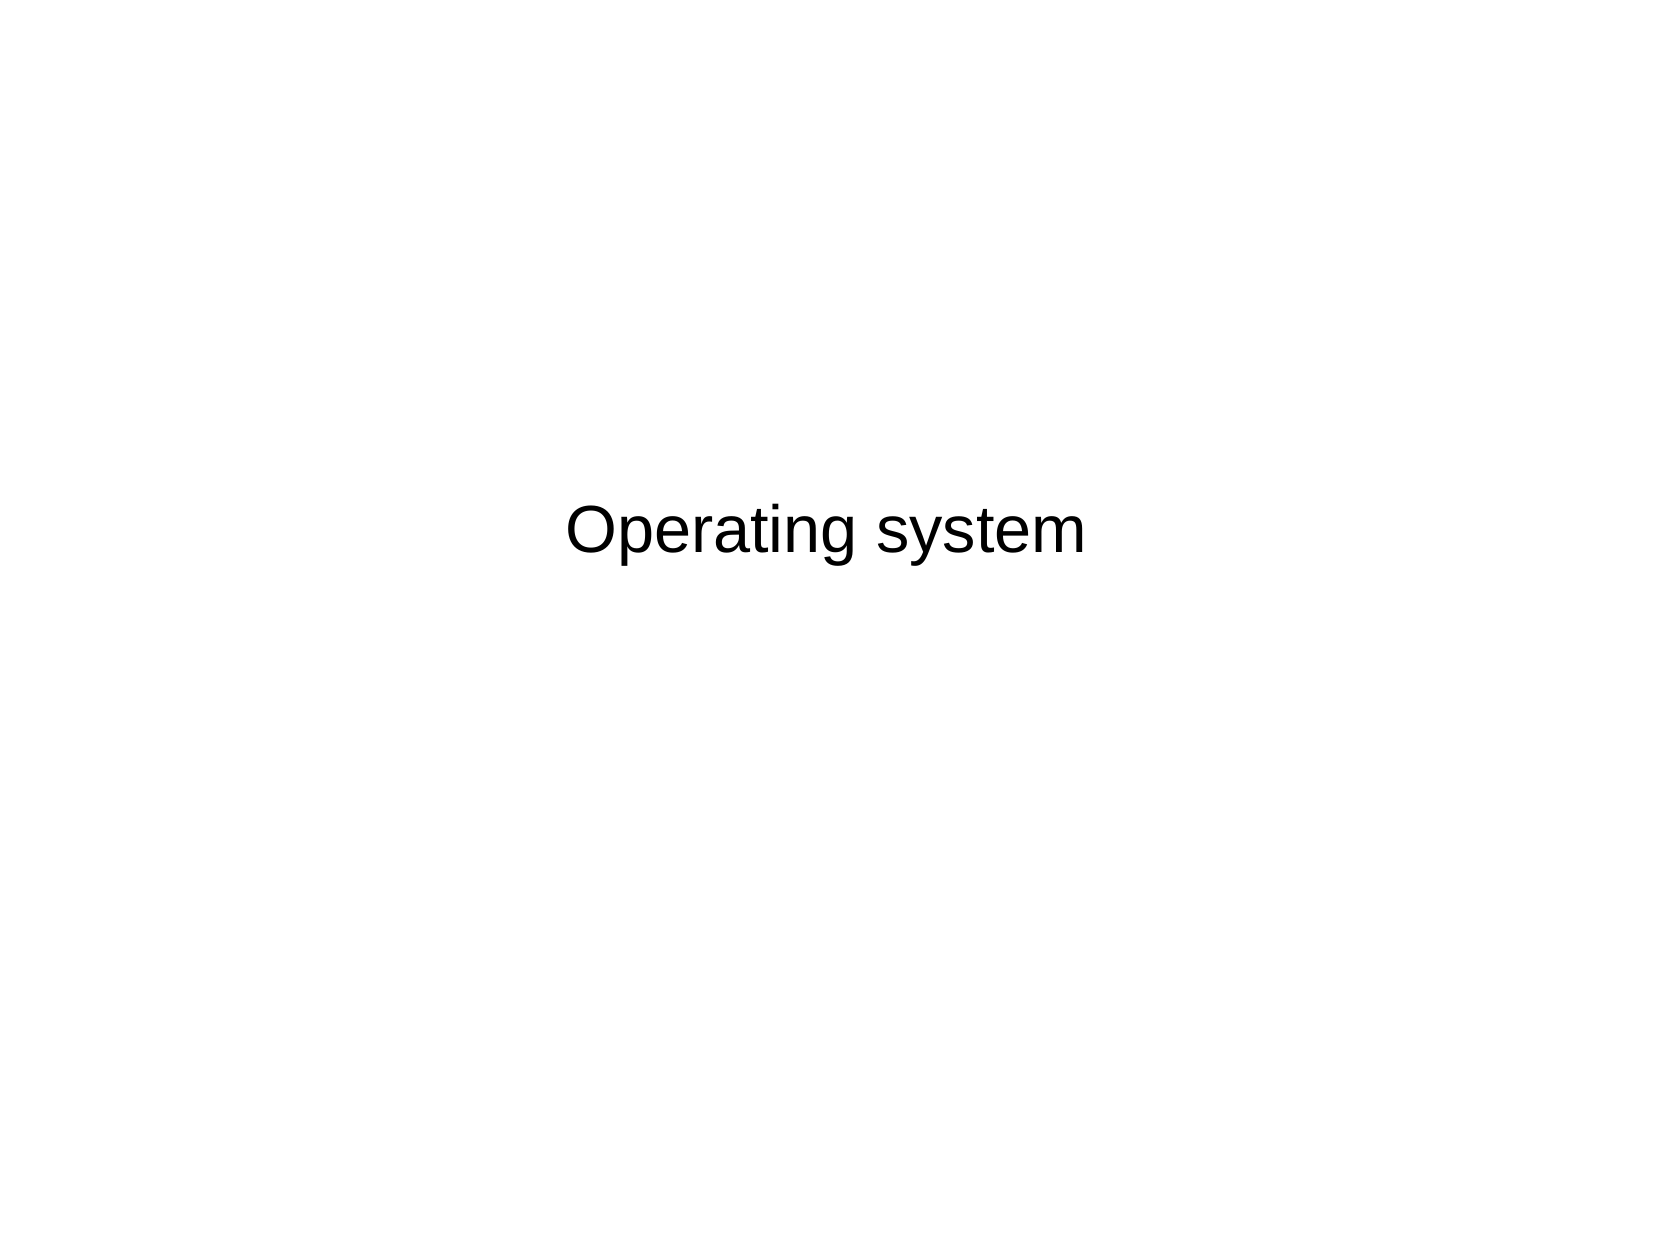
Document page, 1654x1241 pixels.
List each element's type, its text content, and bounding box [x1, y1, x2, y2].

subtitle Operating system [82, 49, 1571, 1010]
